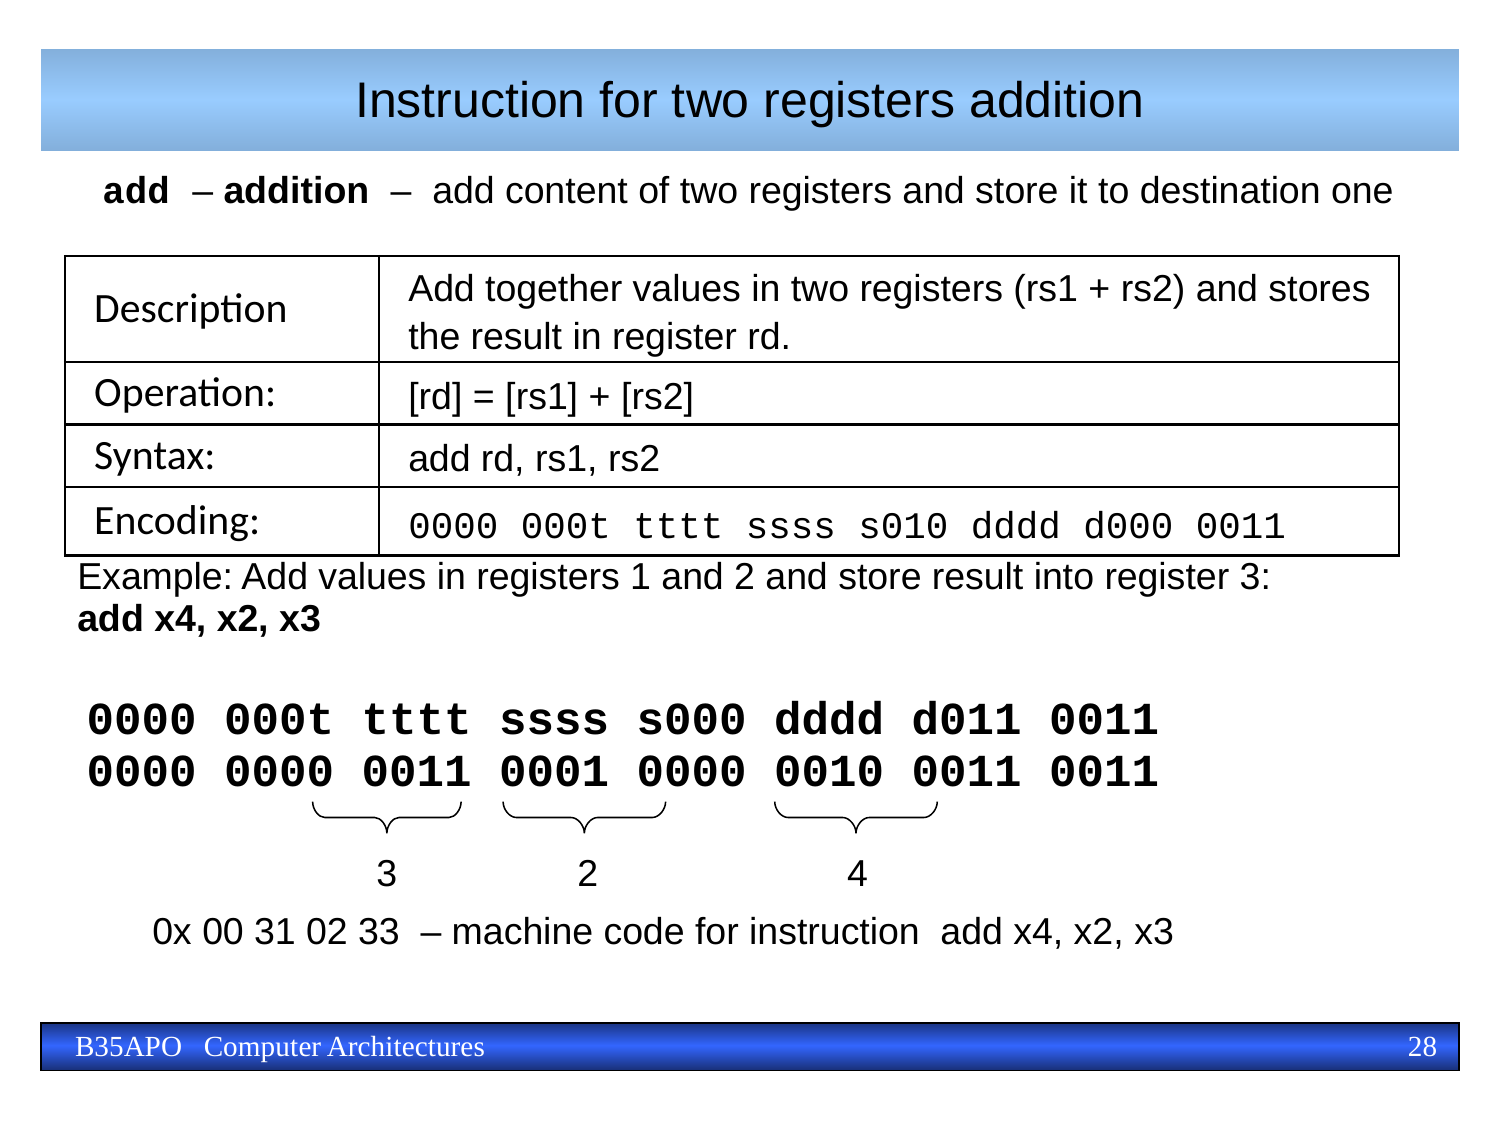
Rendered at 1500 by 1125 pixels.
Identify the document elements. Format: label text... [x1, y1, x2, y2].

title Instruction for two registers addition [41, 49, 1459, 151]
table_cell Operation: [66, 363, 378, 423]
table_cell [rd] = [rs1] + [rs2] [380, 363, 1398, 423]
text_box Example: Add values in registers 1 and 2 and store result into register 3: add x4, x2, x3 [62, 547, 1351, 647]
table_cell Syntax: [66, 426, 378, 486]
table_cell add rd, rs1, rs2 [380, 426, 1398, 486]
table_header Description [66, 257, 378, 361]
table_header Add together values in two registers (rs1 + rs2) and stores the result in register rd. [380, 265, 1398, 361]
text_box 4 [744, 844, 970, 903]
text_box 3 [349, 844, 425, 902]
table_cell 0000 000t tttt ssss s010 dddd d000 0011 [380, 488, 1398, 554]
text_box 0000 000t tttt ssss s000 dddd d011 0011 0000 0000 0011 0001 0000 0010 0011 0011 [71, 688, 1185, 808]
text_box 0x 00 31 02 33 – machine code for instruction add x4, x2, x3 [137, 903, 1341, 1044]
text_box add – addition – add content of two registers and store it to destination one [87, 162, 1444, 265]
table_cell Encoding: [66, 488, 378, 547]
text_box 2 [550, 844, 626, 902]
